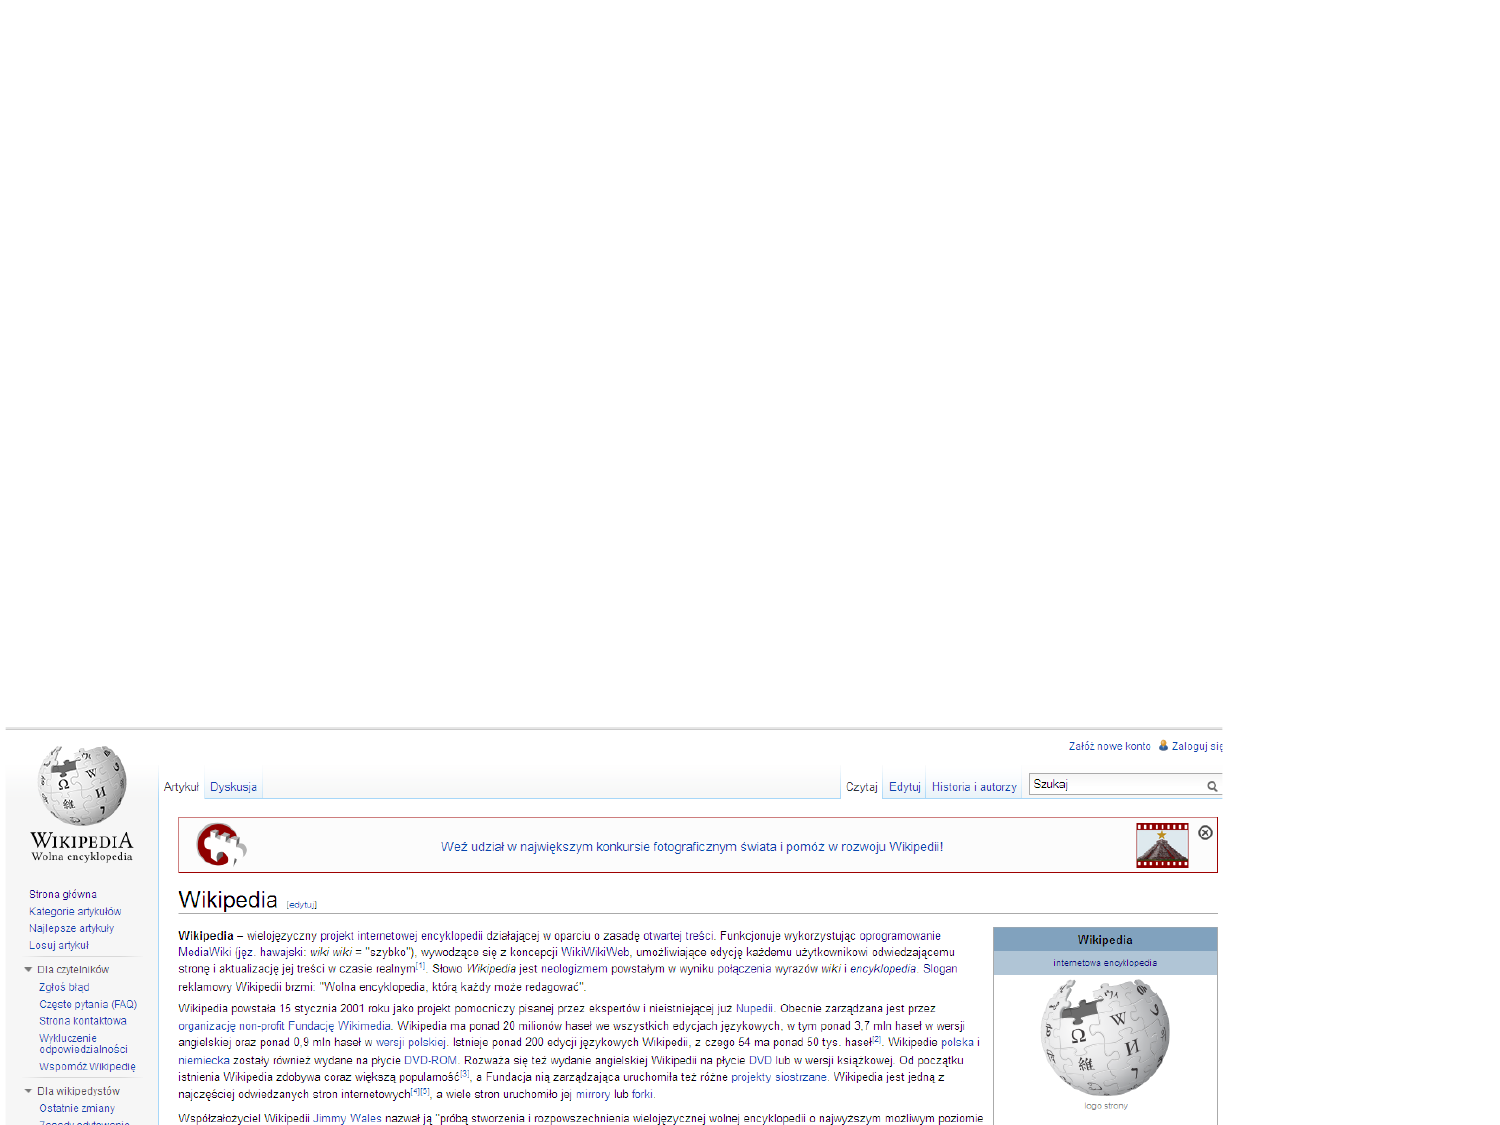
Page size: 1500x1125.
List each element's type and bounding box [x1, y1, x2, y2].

picture [5, 727, 1223, 1125]
